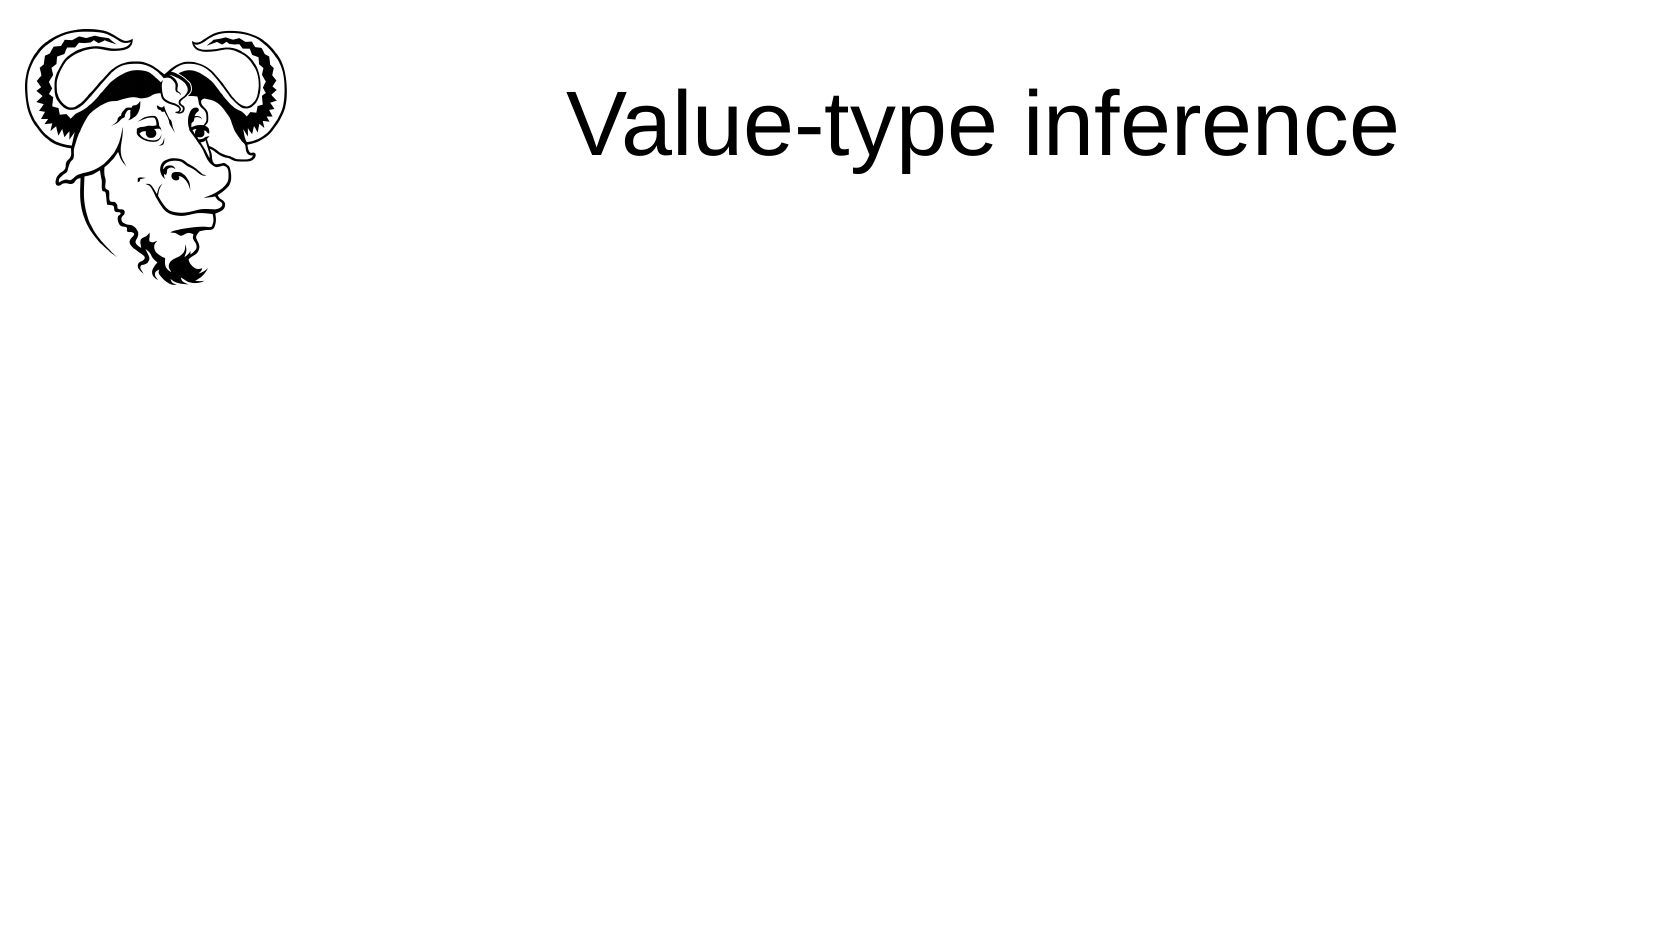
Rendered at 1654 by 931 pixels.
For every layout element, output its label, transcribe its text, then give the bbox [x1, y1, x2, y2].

title Value-type inference [438, 37, 1530, 211]
picture [25, 29, 287, 285]
